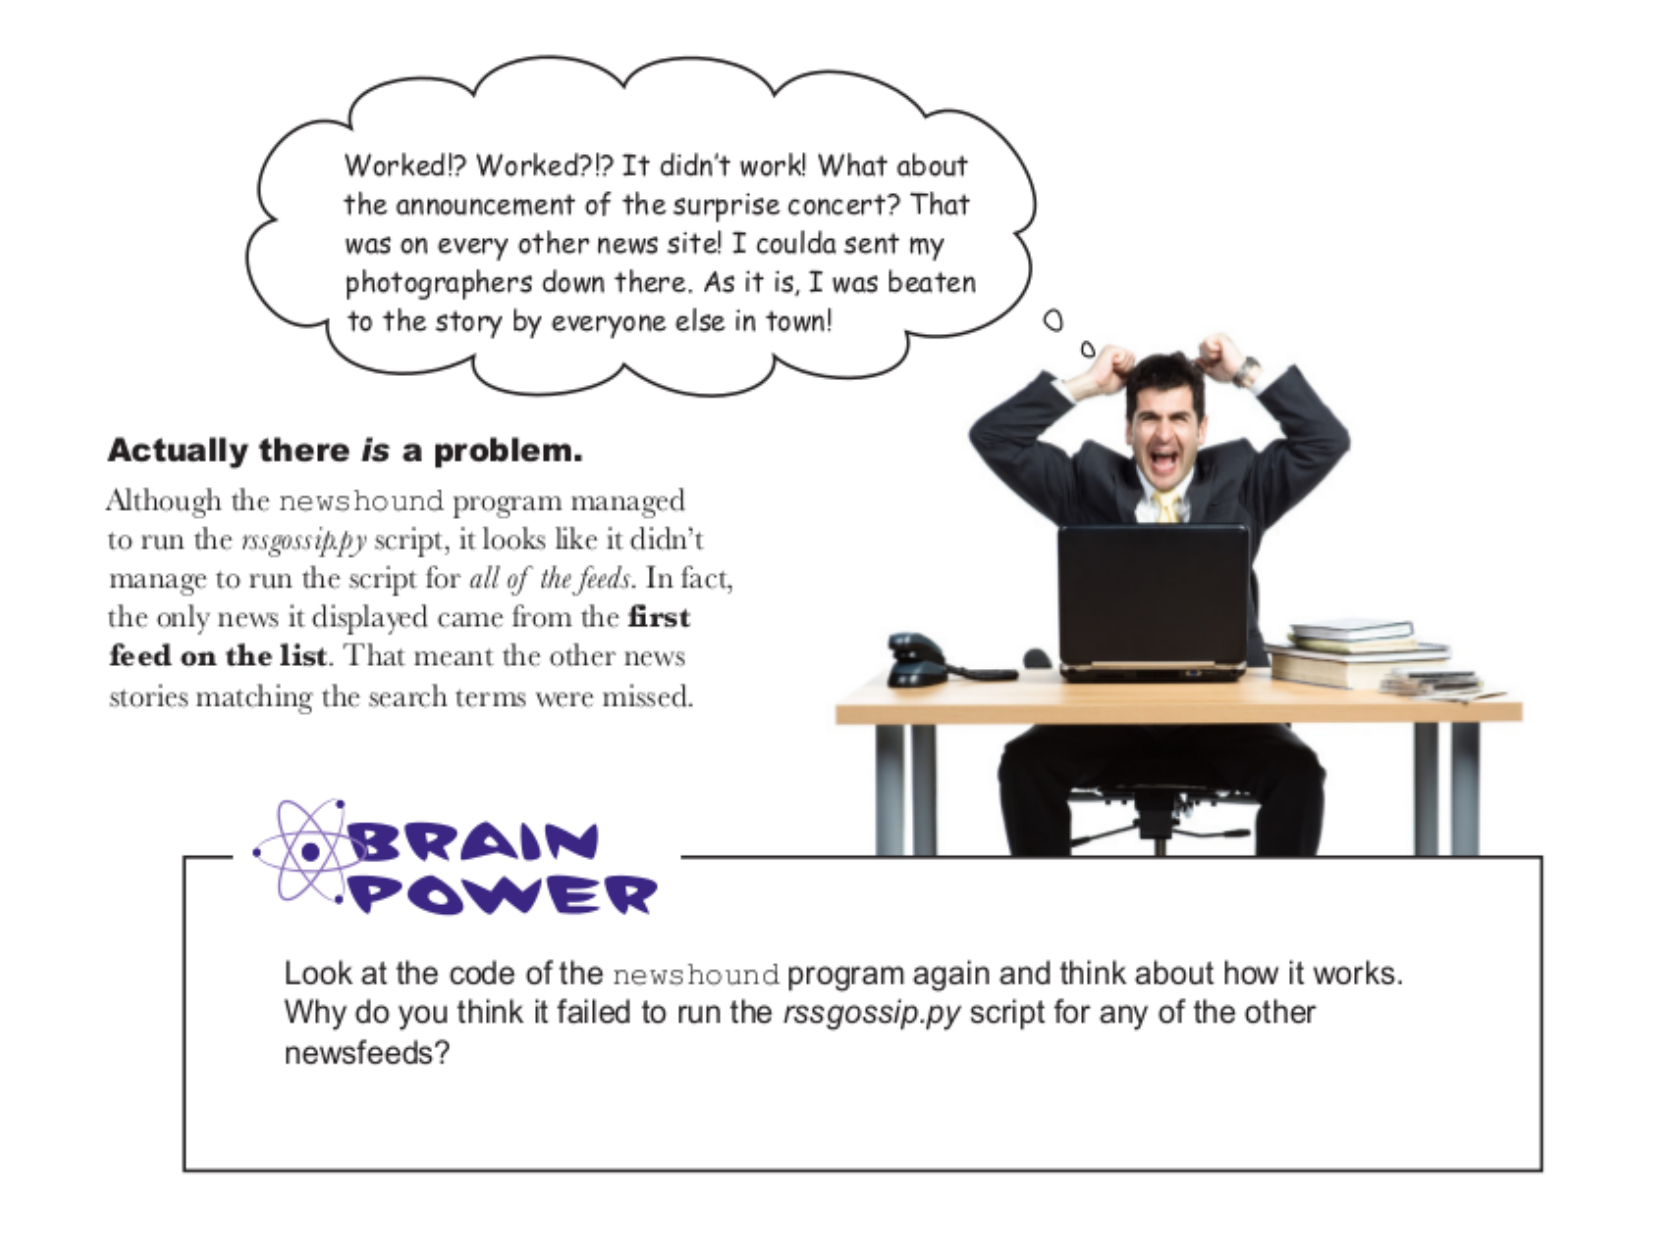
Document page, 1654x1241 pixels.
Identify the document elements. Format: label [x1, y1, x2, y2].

picture [47, 47, 1571, 1193]
